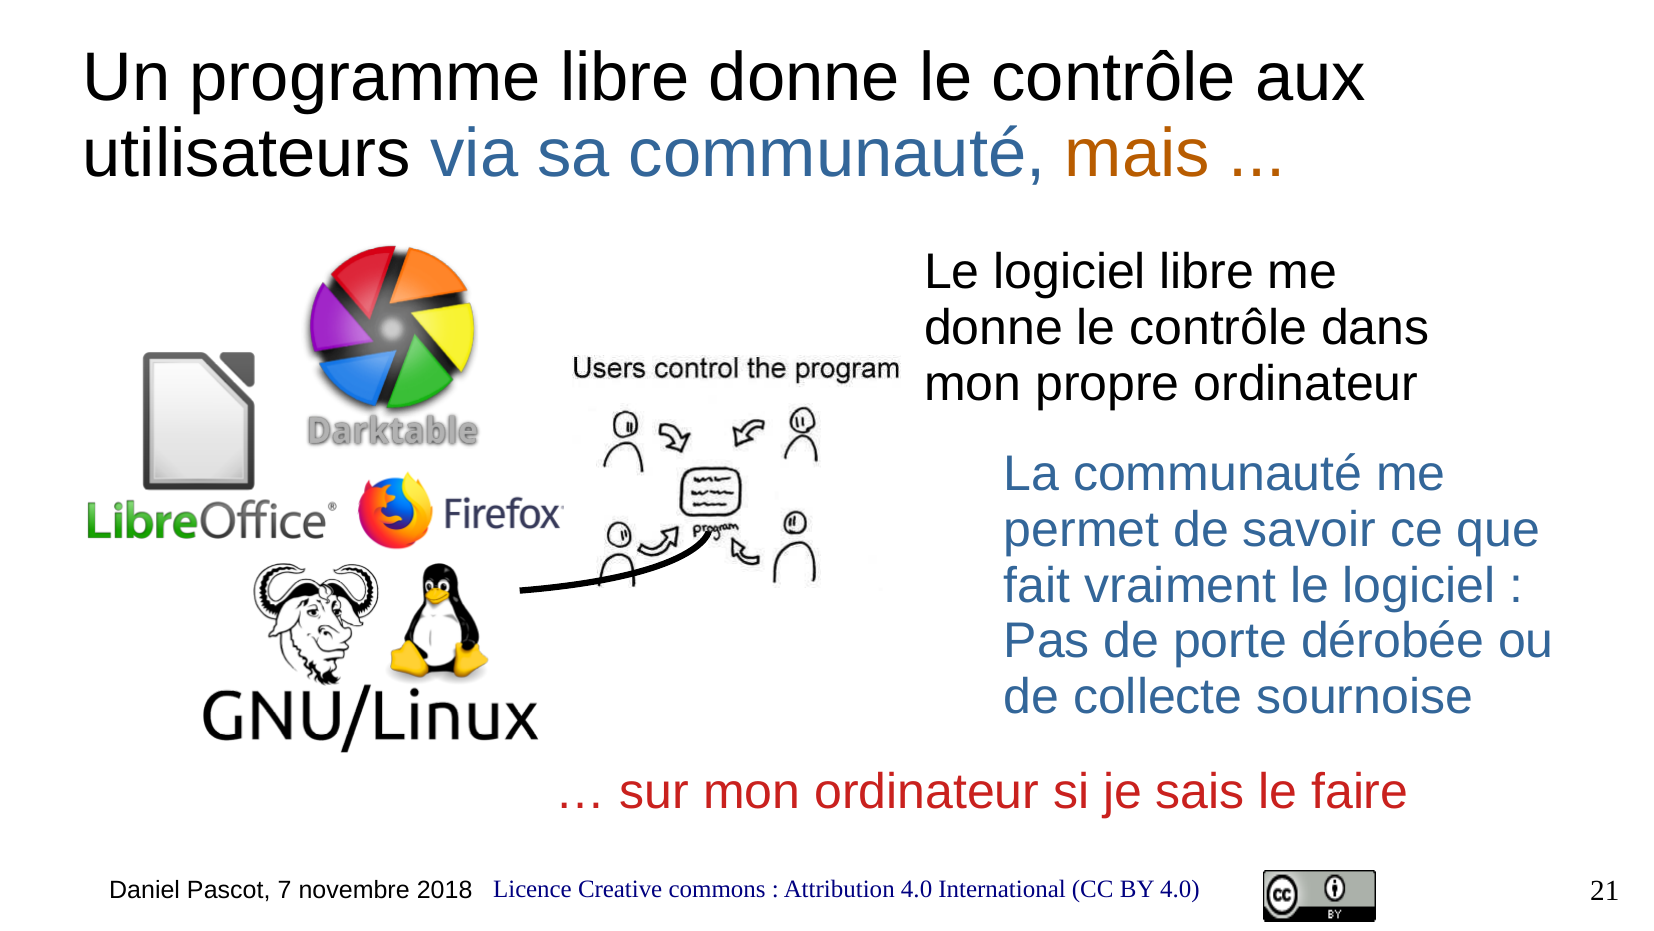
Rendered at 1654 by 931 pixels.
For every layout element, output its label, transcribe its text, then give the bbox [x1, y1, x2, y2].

text_box … sur mon ordinateur si je sais le faire [541, 755, 1451, 827]
title Un programme libre donne le contrôle aux utilisateurs via sa communauté, mais ... [82, 37, 1571, 193]
picture [1263, 870, 1376, 922]
text_box Le logiciel libre me donne le contrôle dans mon propre ordinateur [909, 236, 1465, 426]
text_box La communauté me permet de savoir ce que fait vraiment le logiciel : Pas de porte dérobée ou de collecte sournoise [1003, 437, 1571, 733]
picture [82, 238, 910, 756]
